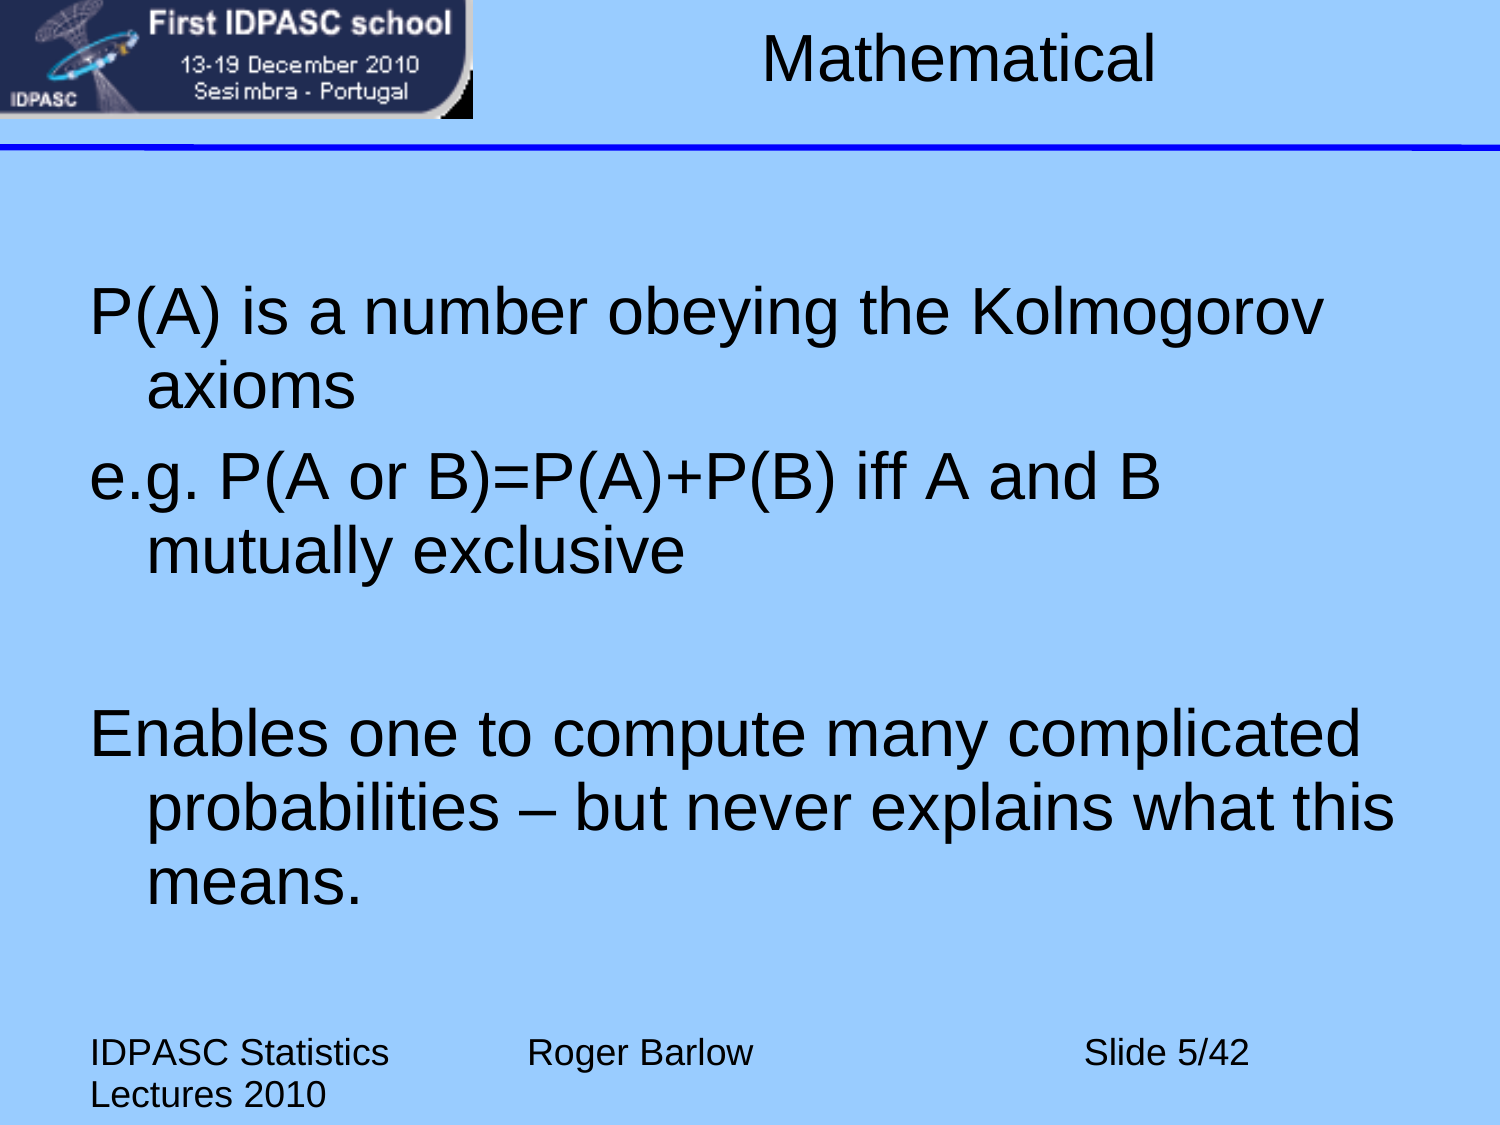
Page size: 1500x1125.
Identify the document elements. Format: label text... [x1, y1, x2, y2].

list P(A) is a number obeying the Kolmogorov axioms e.g. P(A or B)=P(A)+P(B) iff A and B mutually exclusive Enables one to compute many complicated probabilities – but never explains what this means. [75, 262, 1425, 1010]
picture [0, 0, 473, 119]
title Mathematical [501, 7, 1418, 111]
